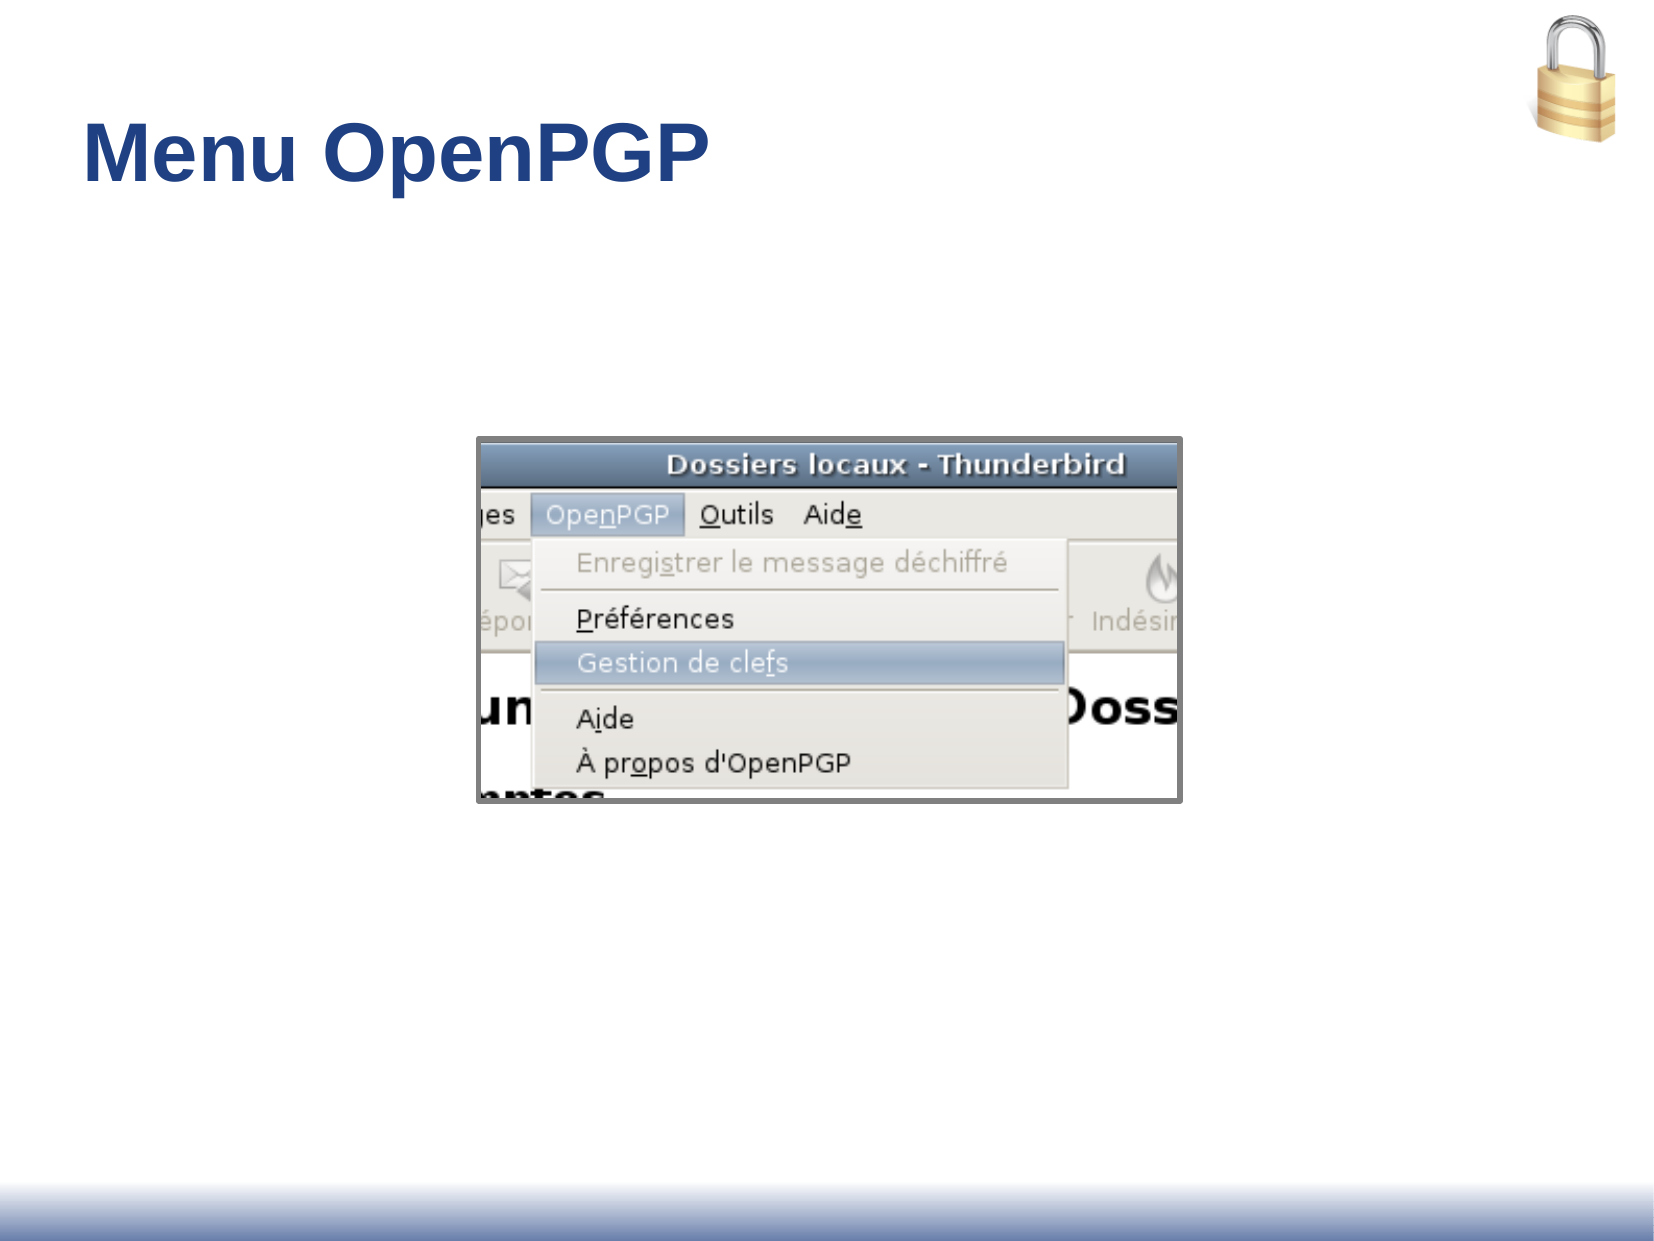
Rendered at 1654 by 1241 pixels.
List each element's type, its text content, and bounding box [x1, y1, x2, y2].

title Menu OpenPGP [82, 56, 1571, 250]
picture [481, 441, 1178, 798]
picture [1505, 11, 1642, 148]
